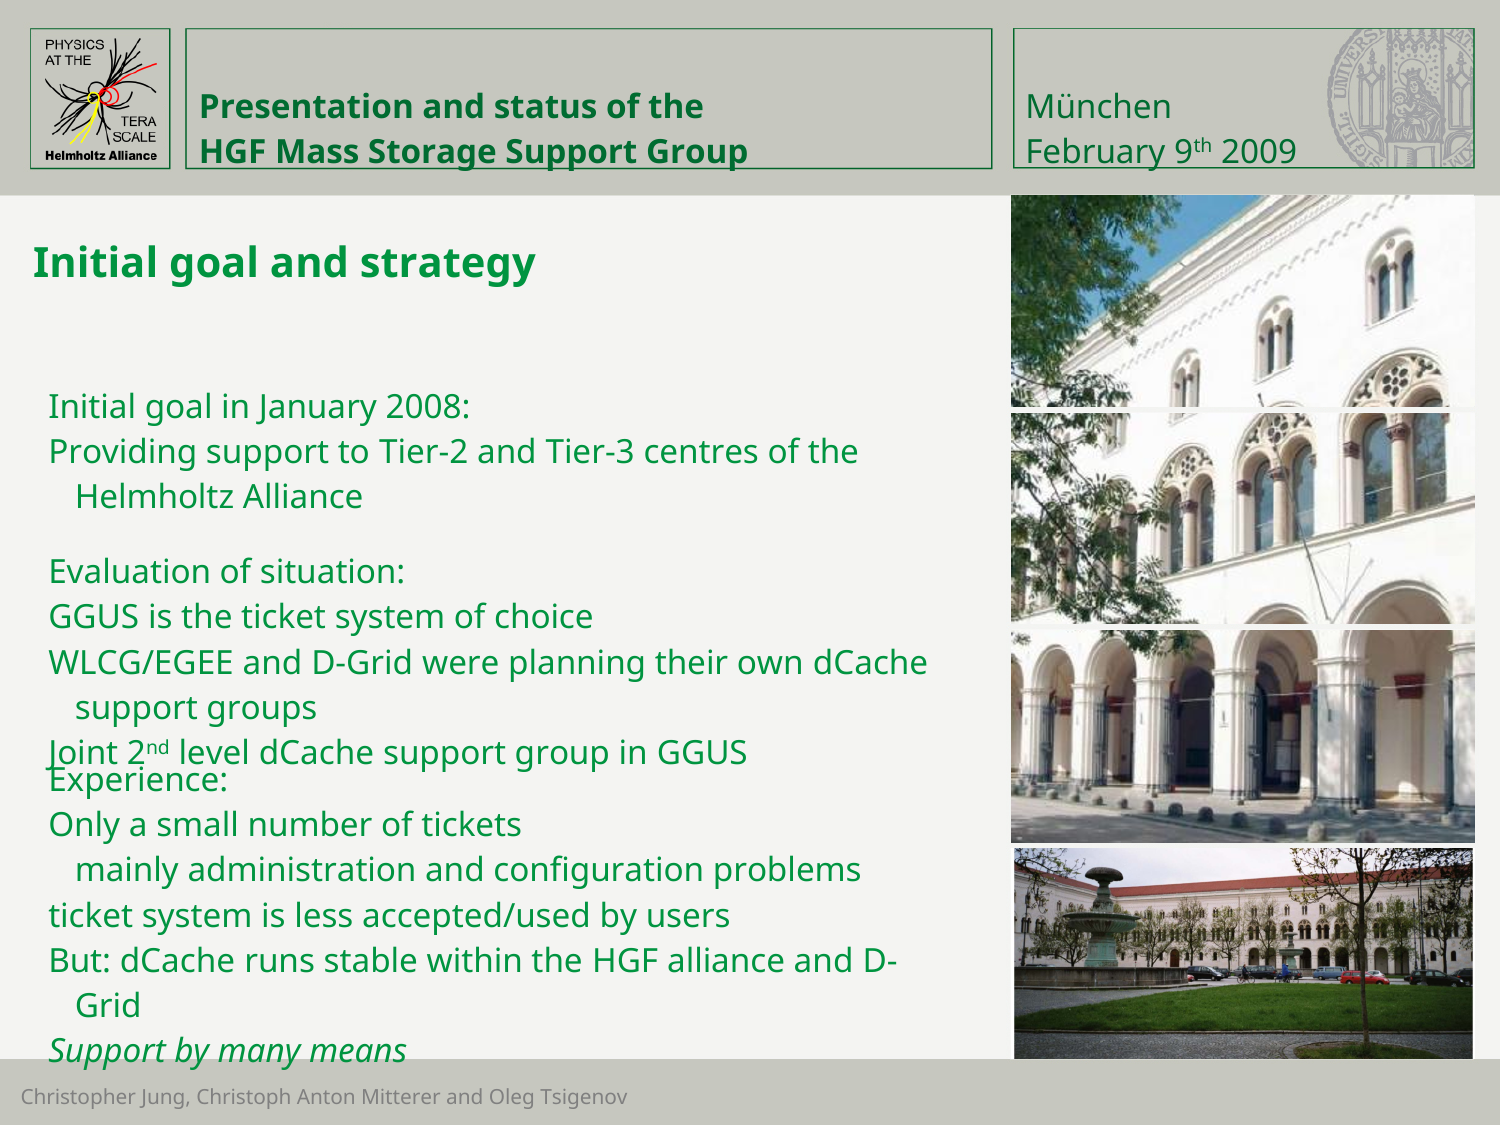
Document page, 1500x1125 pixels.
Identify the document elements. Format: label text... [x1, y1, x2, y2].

text_box Experience: Only a small number of tickets mainly administration and configuration problems ticket system is less accepted/used by users But: dCache runs stable within the HGF alliance and D-Grid Support by many means [21, 748, 975, 1081]
text_box Presentation and status of the HGF Mass Storage Support Group [183, 75, 860, 181]
text_box Christopher Jung, Christoph Anton Mitterer and Oleg Tsigenov [5, 1074, 676, 1119]
text_box Initial goal and strategy [18, 224, 638, 298]
text_box Initial goal in January 2008: Providing support to Tier-2 and Tier-3 centres of the Helmholtz Alliance Evaluation of situation: GGUS is the ticket system of choice WLCG/EGEE and D-Grid were planning their own dCache support groups Joint 2nd level dCache support group in GGUS [21, 374, 975, 748]
text_box München February 9th 2009 [1010, 75, 1337, 181]
picture [0, 0, 1500, 1125]
